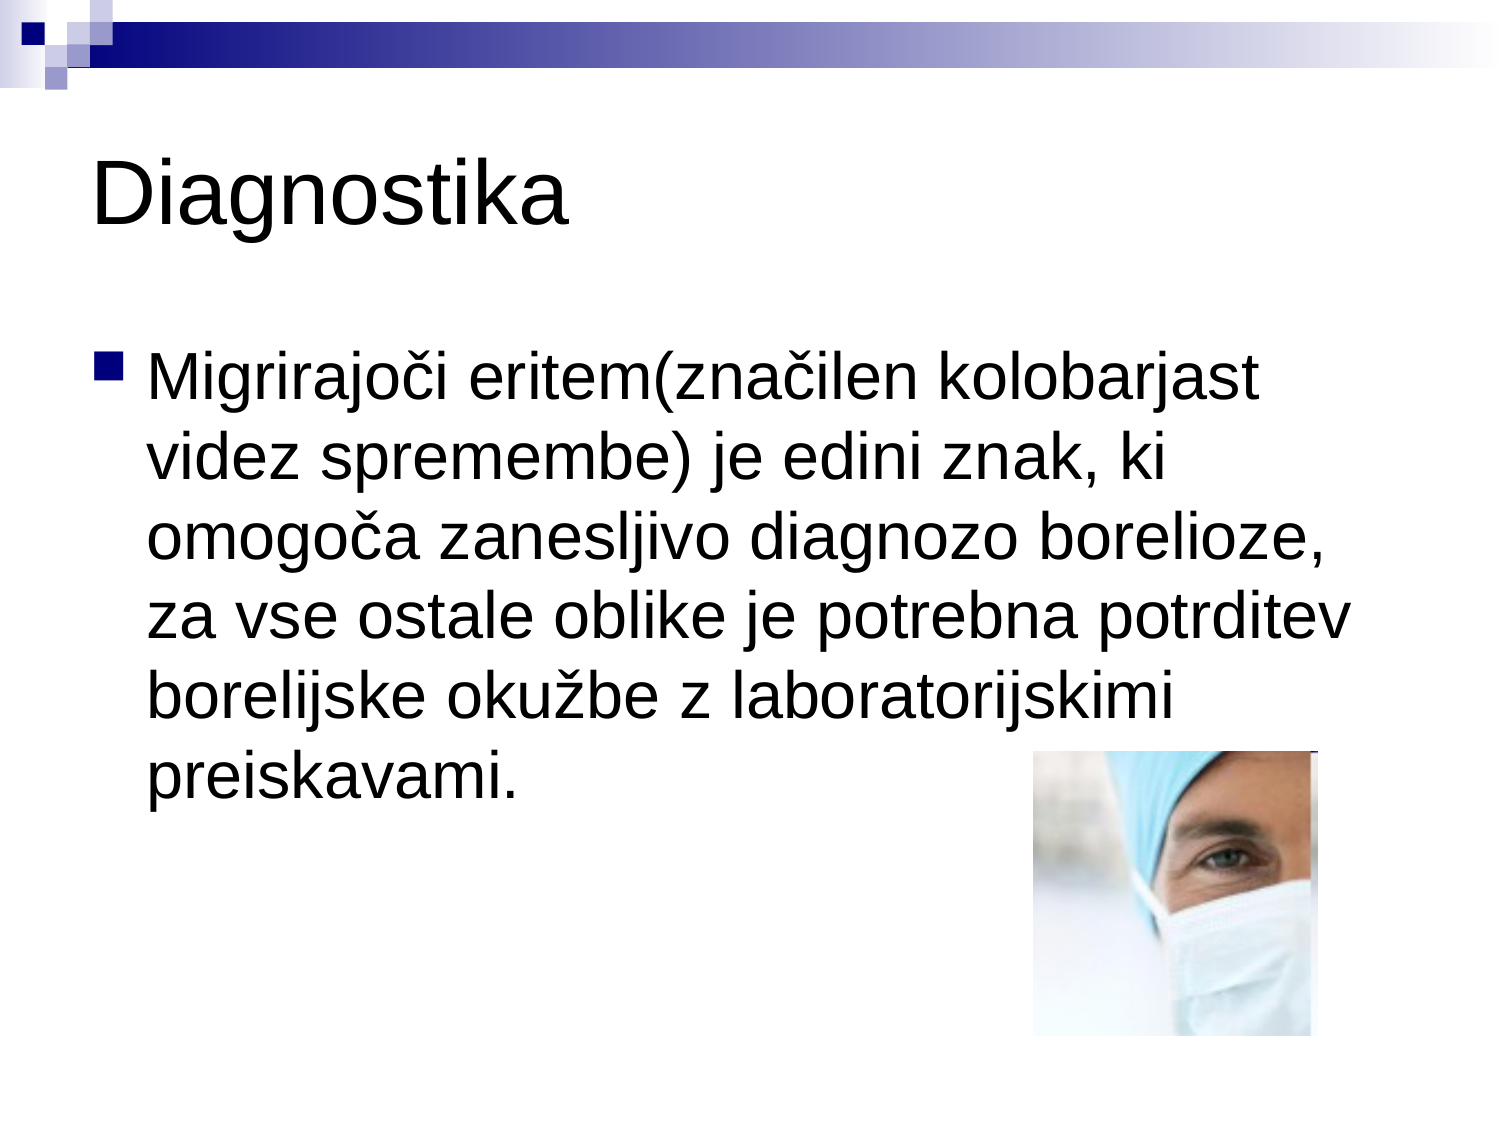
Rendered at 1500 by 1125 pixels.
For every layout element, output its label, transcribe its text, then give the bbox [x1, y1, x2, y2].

title Diagnostika [75, 75, 1425, 300]
list Migrirajoči eritem(značilen kolobarjast videz spremembe) je edini znak, ki omogoča zanesljivo diagnozo borelioze, za vse ostale oblike je potrebna potrditev borelijske okužbe z laboratorijskimi preiskavami. [75, 324, 1425, 963]
picture [1033, 751, 1318, 1036]
